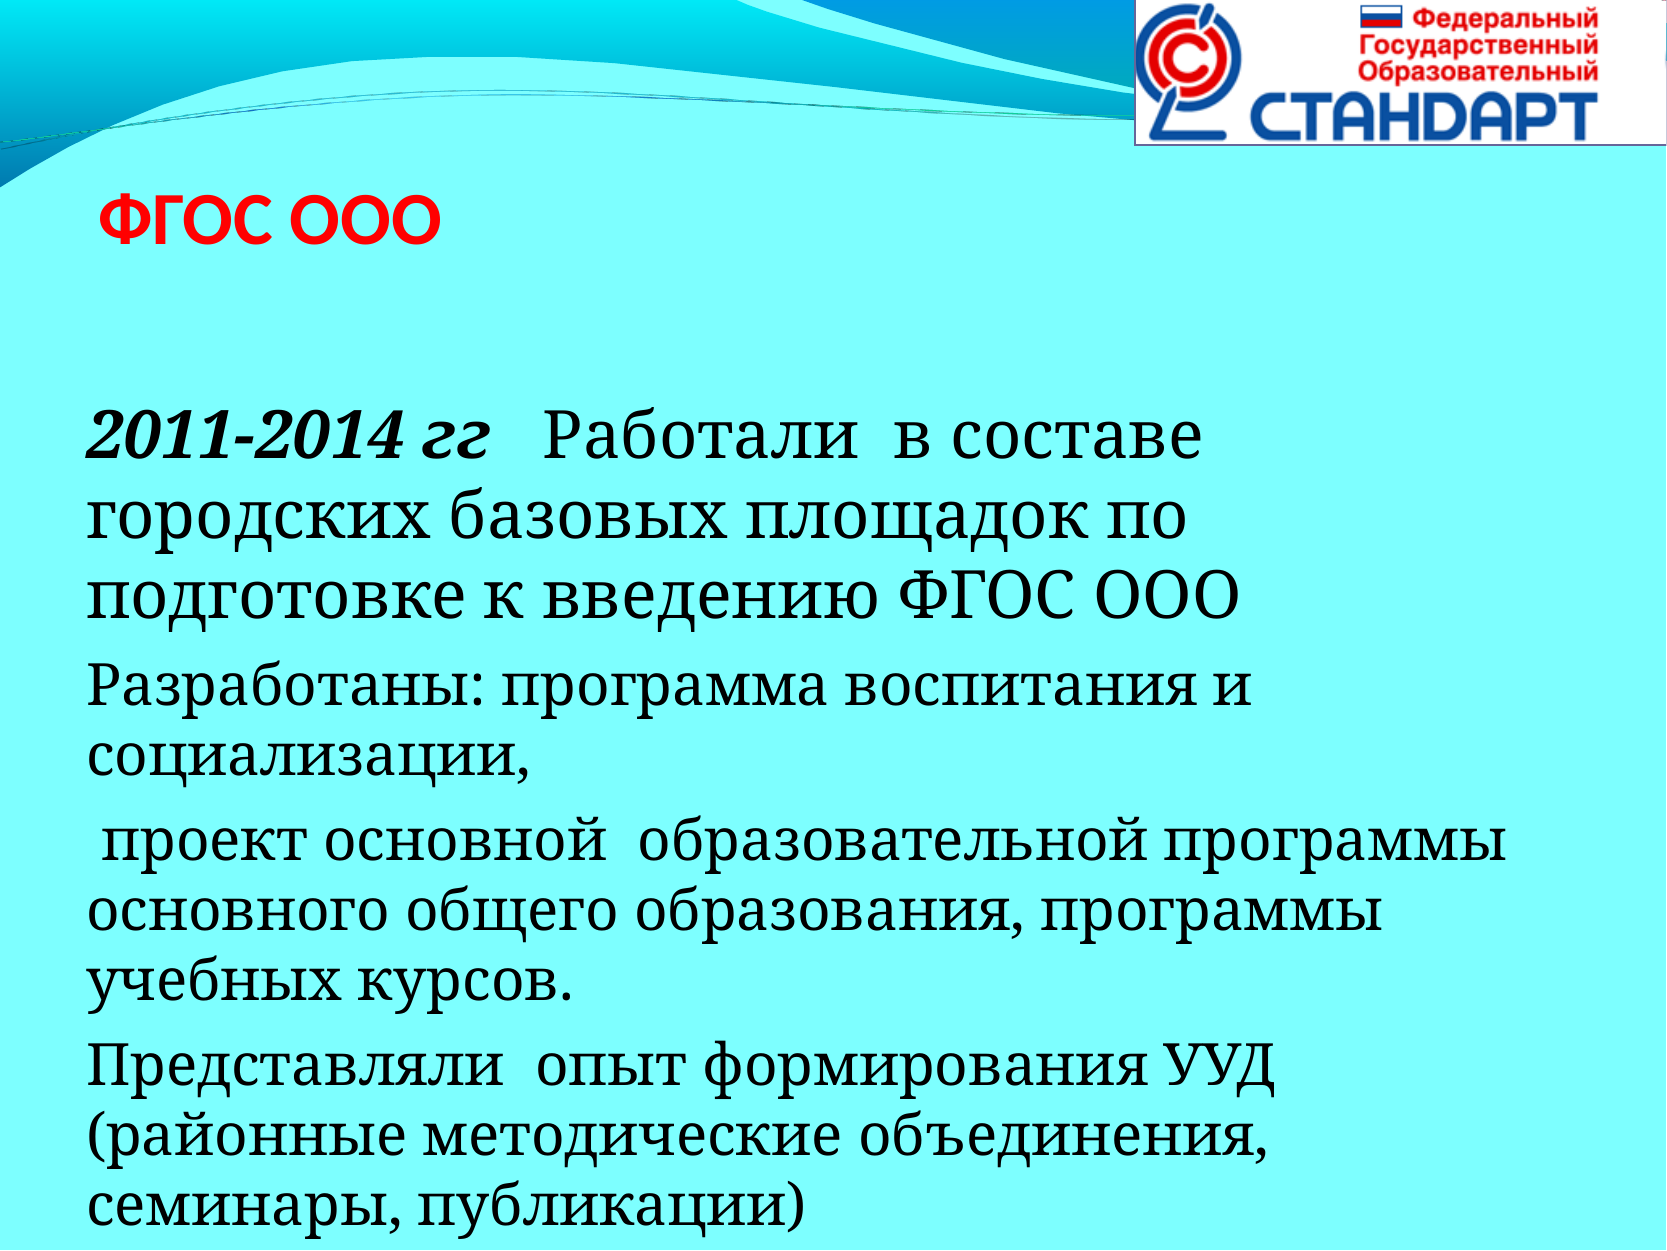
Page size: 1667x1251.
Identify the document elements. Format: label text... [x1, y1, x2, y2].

picture [1135, 0, 1667, 145]
list 2011-2014 гг Работали в составе городских базовых площадок по подготовке к введению ФГОС ООО Разработаны: программа воспитания и социализации, проект основной образовательной программы основного общего образования, программы учебных курсов. Представляли опыт формирования УУД (районные методические объединения, семинары, публикации) [71, 296, 1567, 1145]
title ФГОС ООО [83, 162, 1579, 591]
picture [0, 36, 1662, 150]
